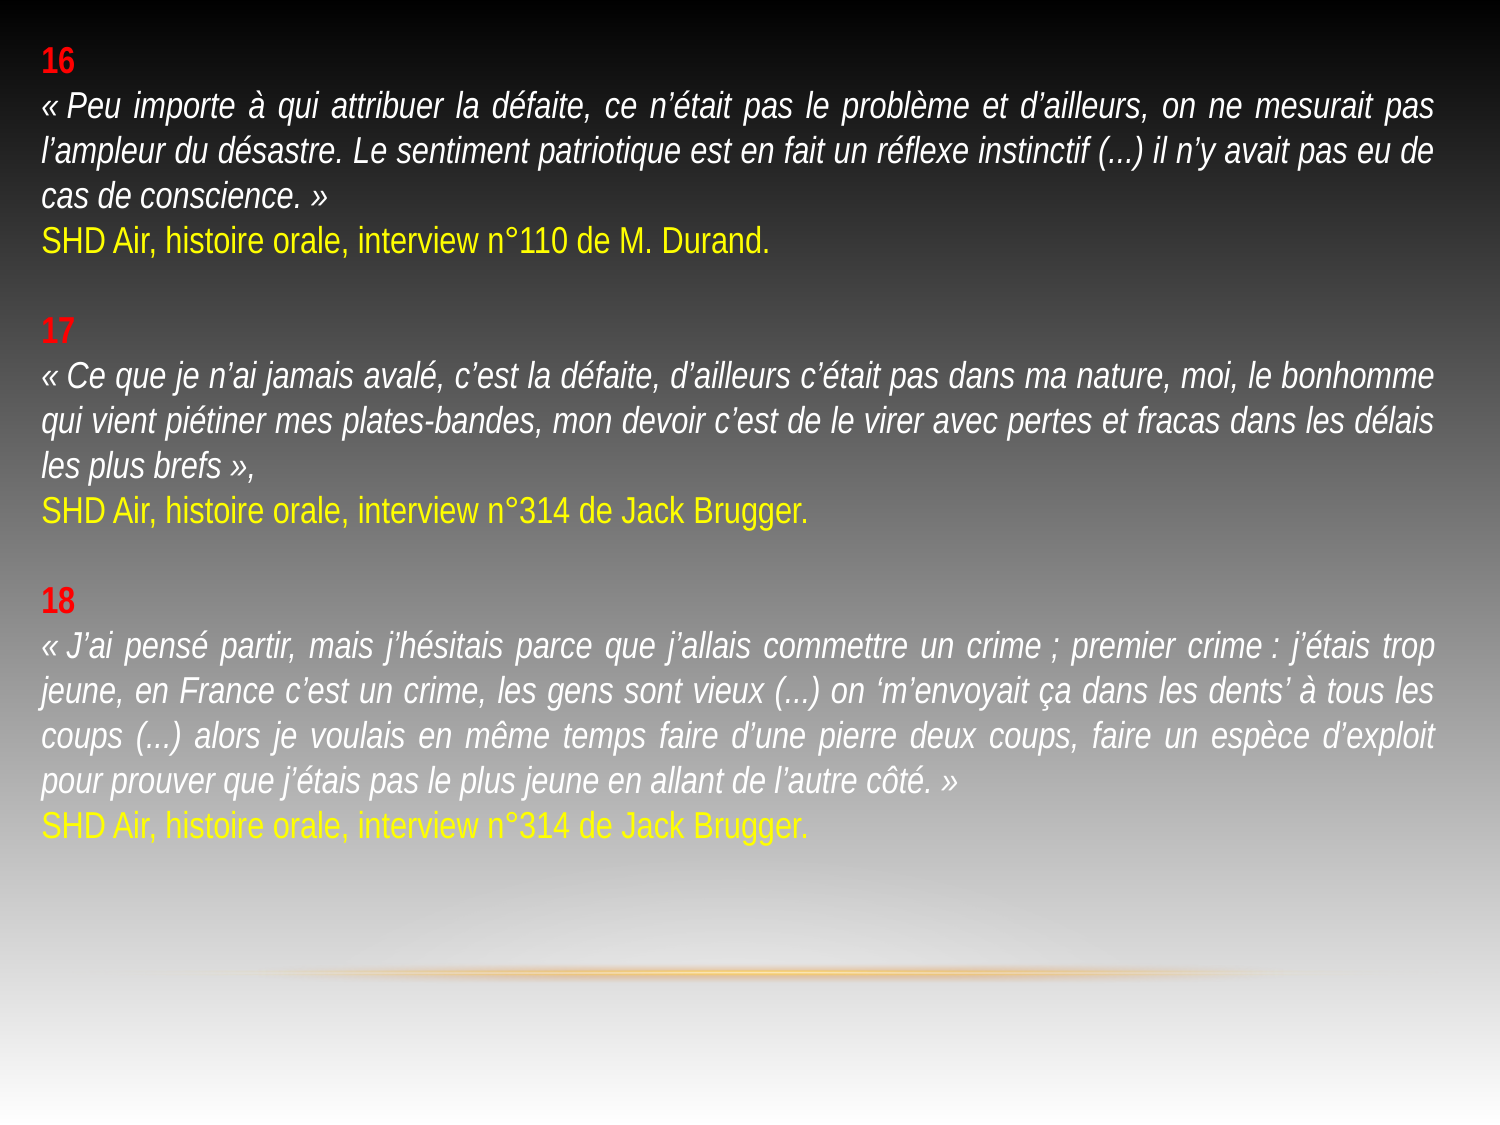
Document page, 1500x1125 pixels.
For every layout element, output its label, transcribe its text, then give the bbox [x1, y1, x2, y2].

picture [0, 0, 1500, 1125]
text_box 16 « Peu importe à qui attribuer la défaite, ce n’était pas le problème et d’ailleurs, on ne mesurait pas l’ampleur du désastre. Le sentiment patriotique est en fait un réflexe instinctif (...) il n’y avait pas eu de cas de conscience. » SHD Air, histoire orale, interview n°110 de M. Durand. 17 « Ce que je n’ai jamais avalé, c’est la défaite, d’ailleurs c’était pas dans ma nature, moi, le bonhomme qui vient piétiner mes plates-bandes, mon devoir c’est de le virer avec pertes et fracas dans les délais les plus brefs », SHD Air, histoire orale, interview n°314 de Jack Brugger. 18 « J’ai pensé partir, mais j’hésitais parce que j’allais commettre un crime ; premier crime : j’étais trop jeune, en France c’est un crime, les gens sont vieux (...) on ‘m’envoyait ça dans les dents’ à tous les coups (...) alors je voulais en même temps faire d’une pierre deux coups, faire un espèce d’exploit pour prouver que j’étais pas le plus jeune en allant de l’autre côté. » SHD Air, histoire orale, interview n°314 de Jack Brugger. [26, 28, 1451, 854]
